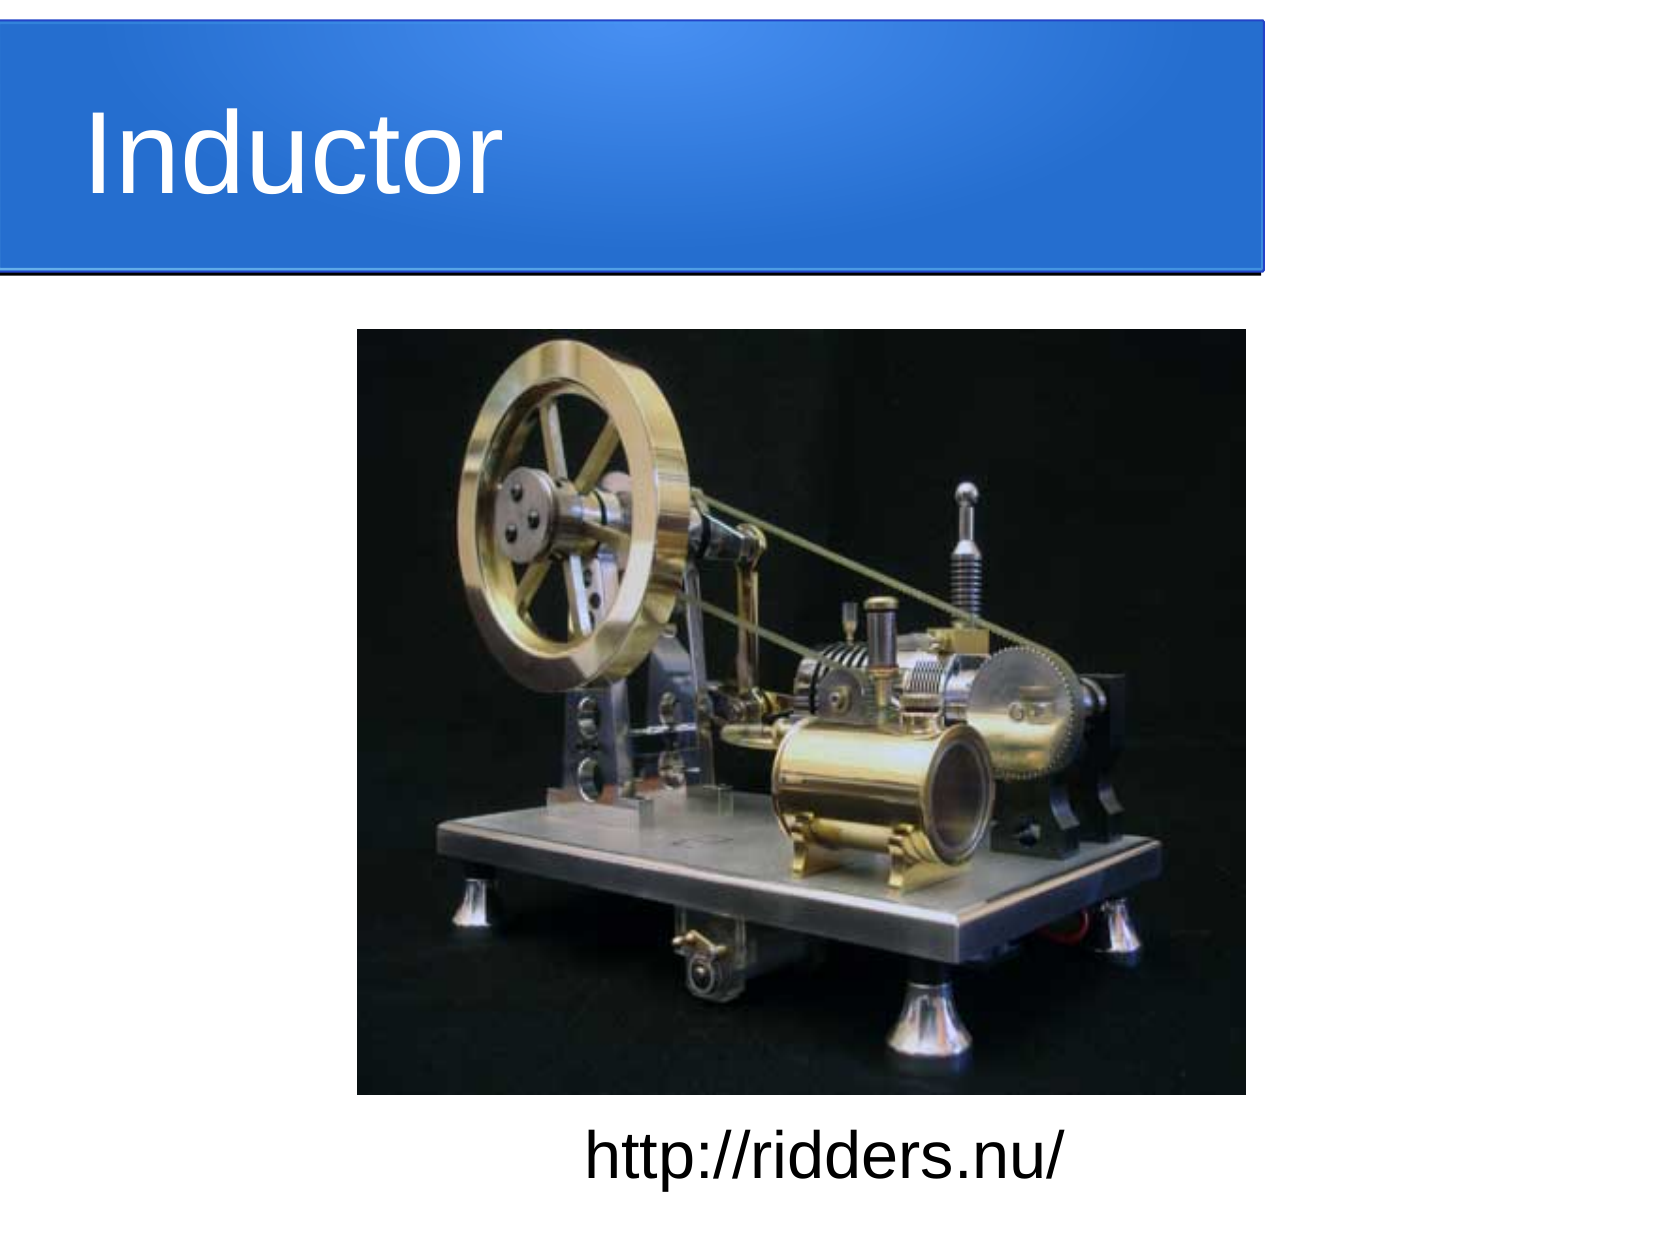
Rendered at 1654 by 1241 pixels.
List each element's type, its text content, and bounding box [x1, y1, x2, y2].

picture [357, 329, 1246, 1096]
subtitle http://ridders.nu/ [30, 1095, 1621, 1216]
title Inductor [82, 49, 1250, 257]
